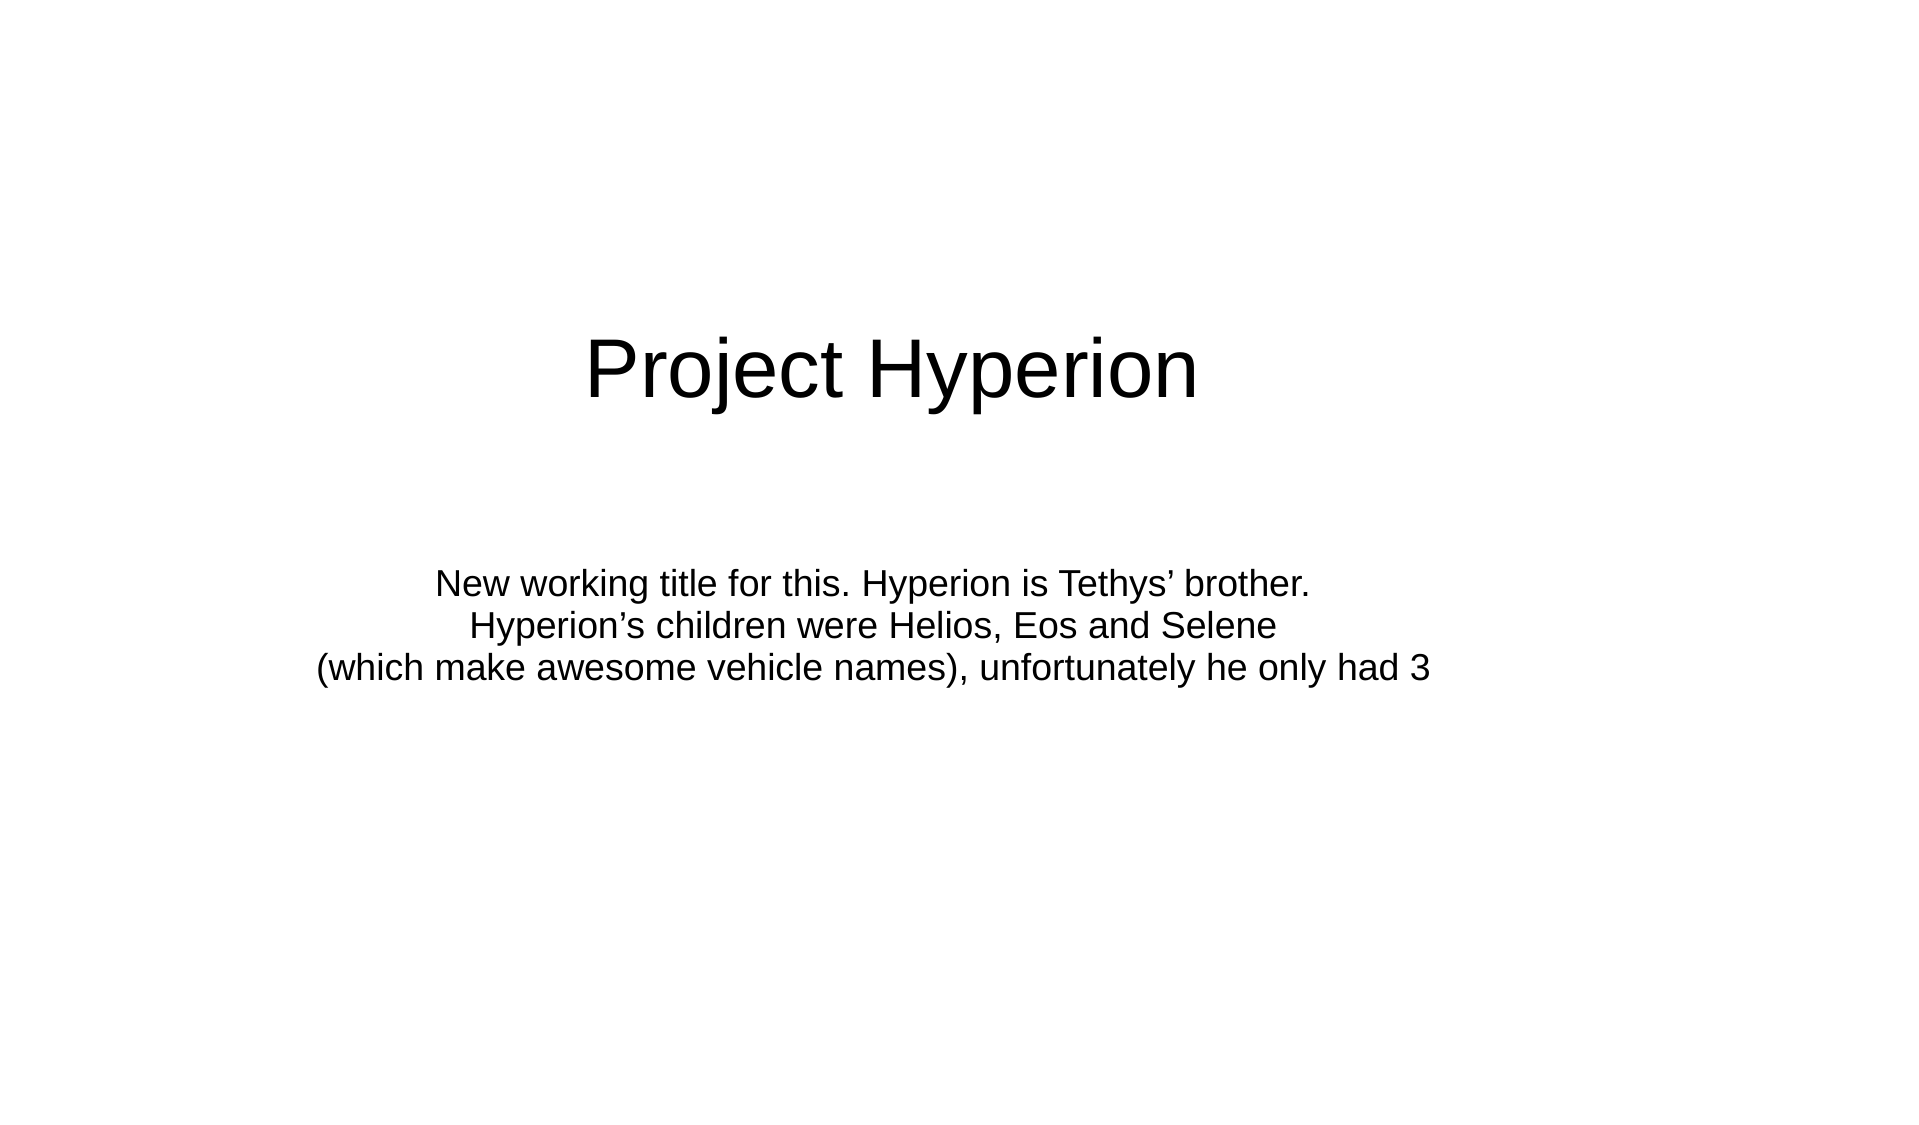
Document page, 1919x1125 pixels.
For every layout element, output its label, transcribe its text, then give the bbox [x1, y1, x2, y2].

text_box Project Hyperion [570, 314, 1215, 423]
text_box New working title for this. Hyperion is Tethys’ brother. Hyperion’s children were Helios, Eos and Selene (which make awesome vehicle names), unfortunately he only had 3 [300, 554, 1447, 696]
